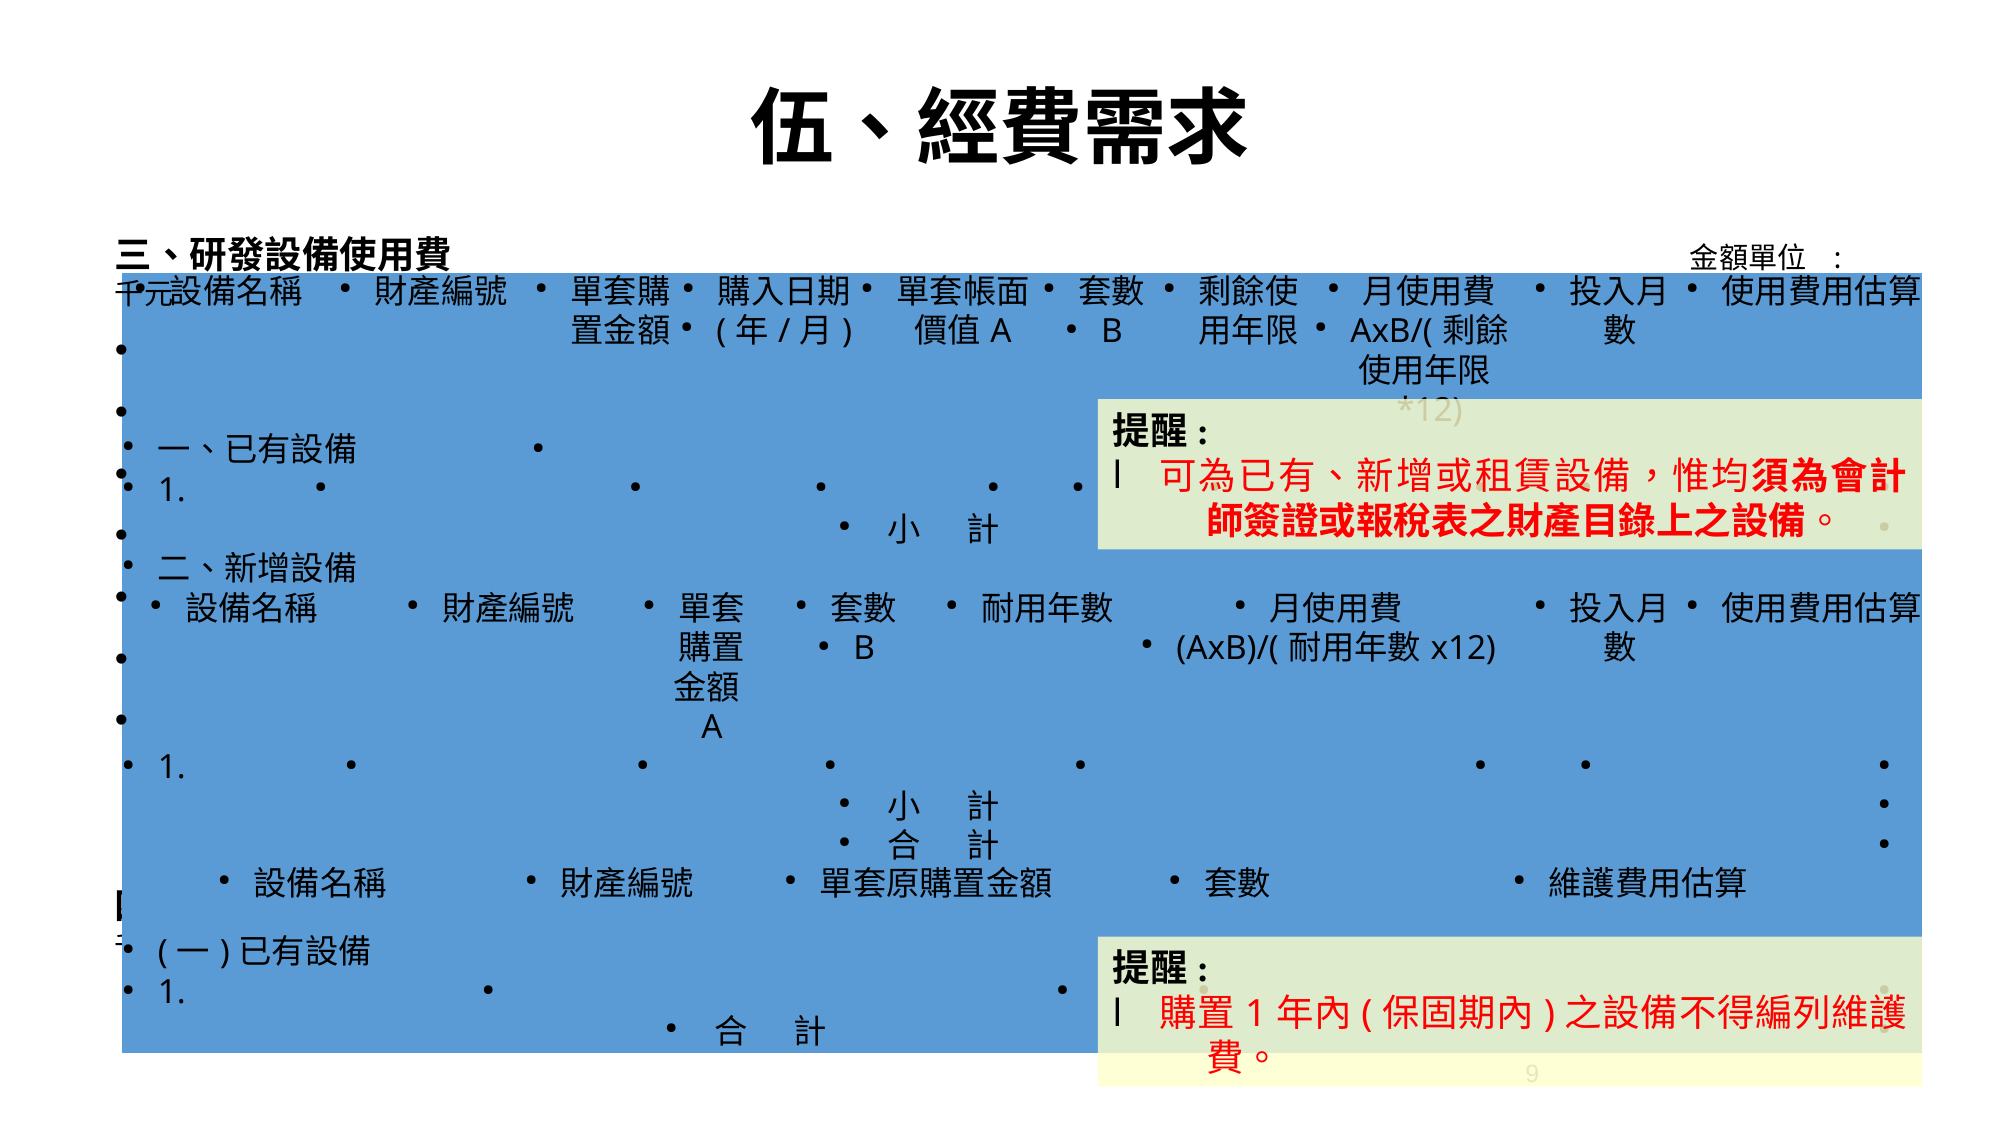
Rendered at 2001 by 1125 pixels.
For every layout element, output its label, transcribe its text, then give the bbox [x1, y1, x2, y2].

text_box 提醒: 購置1年內(保固期內)之設備不得編列維護費。 [1098, 937, 1922, 1087]
table_cell 1. [122, 974, 483, 1013]
table_cell [483, 974, 737, 1013]
table_header 單套原購置金額 [737, 866, 1101, 934]
table_header 財產編號 [483, 866, 737, 934]
table_header 維護費用估算 [1339, 866, 1922, 934]
text_box 提醒: 可為已有、新增或租賃設備，惟均須為會計師簽證或報稅表之財產目錄上之設備。 [1098, 399, 1922, 549]
text_box 9 [1510, 1042, 1977, 1103]
table_header 套數 [1101, 866, 1339, 934]
table_header 設備名稱 [122, 866, 483, 934]
title 伍、經費需求 [99, 14, 1900, 173]
list 三、研發設備使用費 金額單位 : 千元 四、研發設備維護費 金額單位 : 千元 [99, 183, 1945, 886]
table_cell 合 計 [122, 1013, 1098, 1053]
table_cell [737, 974, 1098, 1013]
table_cell (一)已有設備 [122, 934, 1922, 974]
